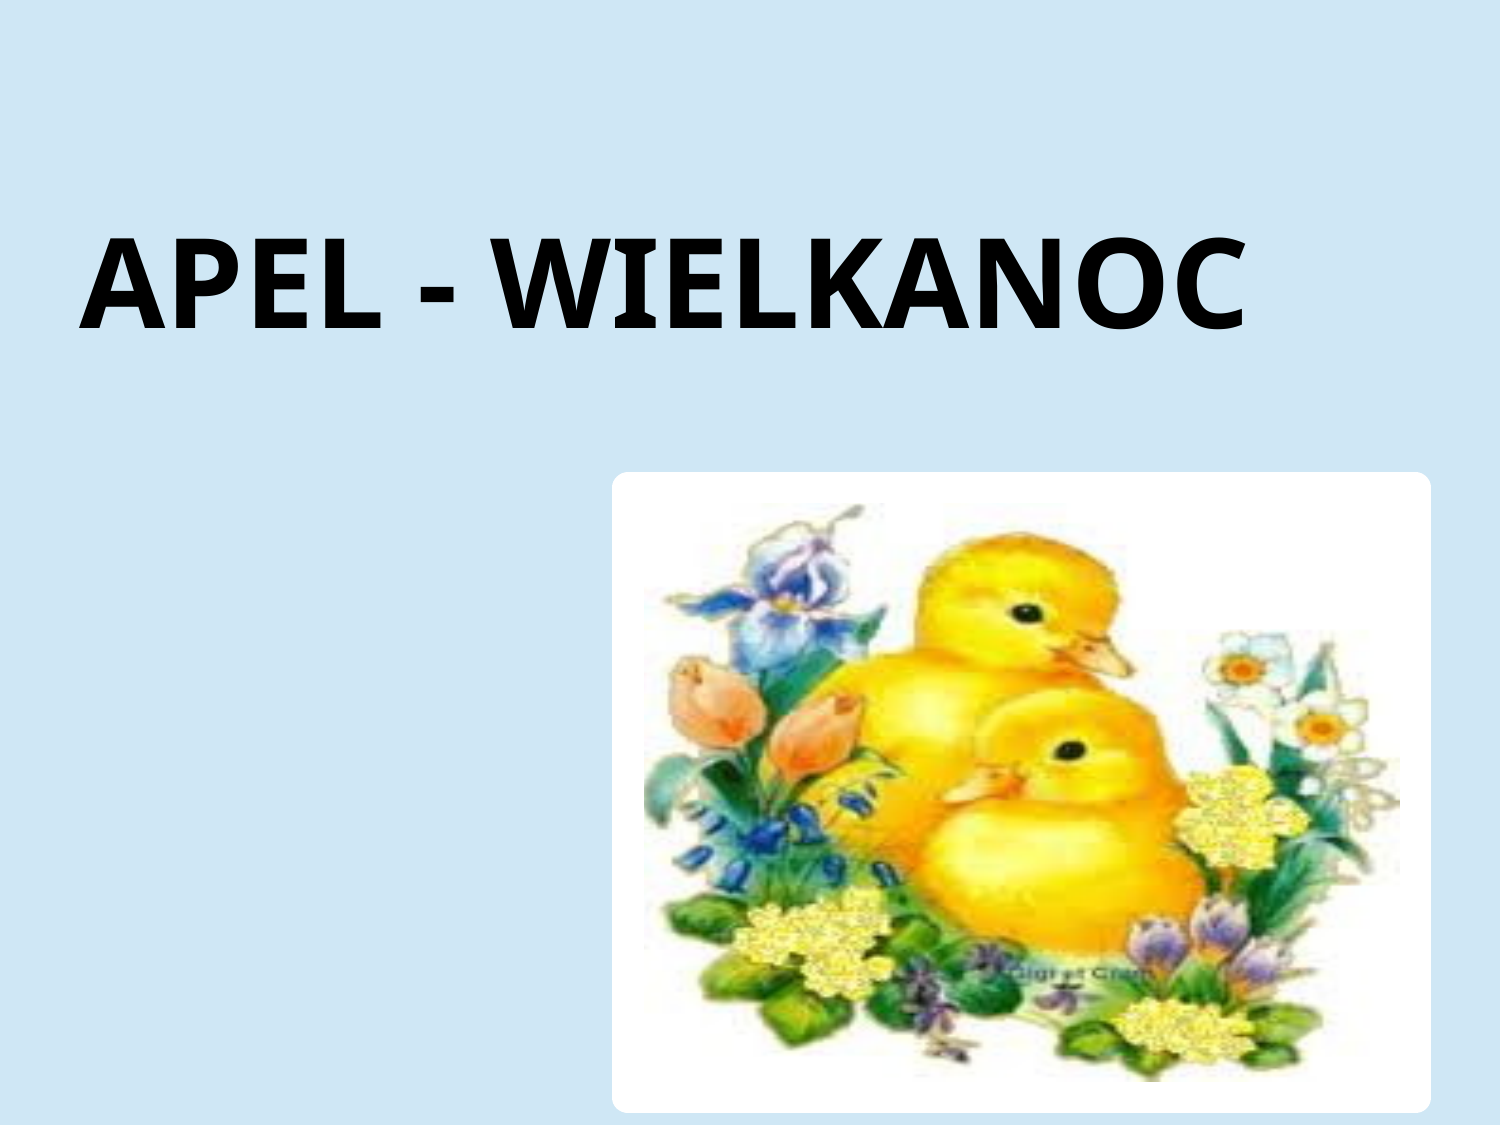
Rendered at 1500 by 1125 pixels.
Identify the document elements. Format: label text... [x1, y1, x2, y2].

text_box APEL - WIELKANOC [64, 196, 1436, 362]
picture [643, 503, 1400, 1083]
